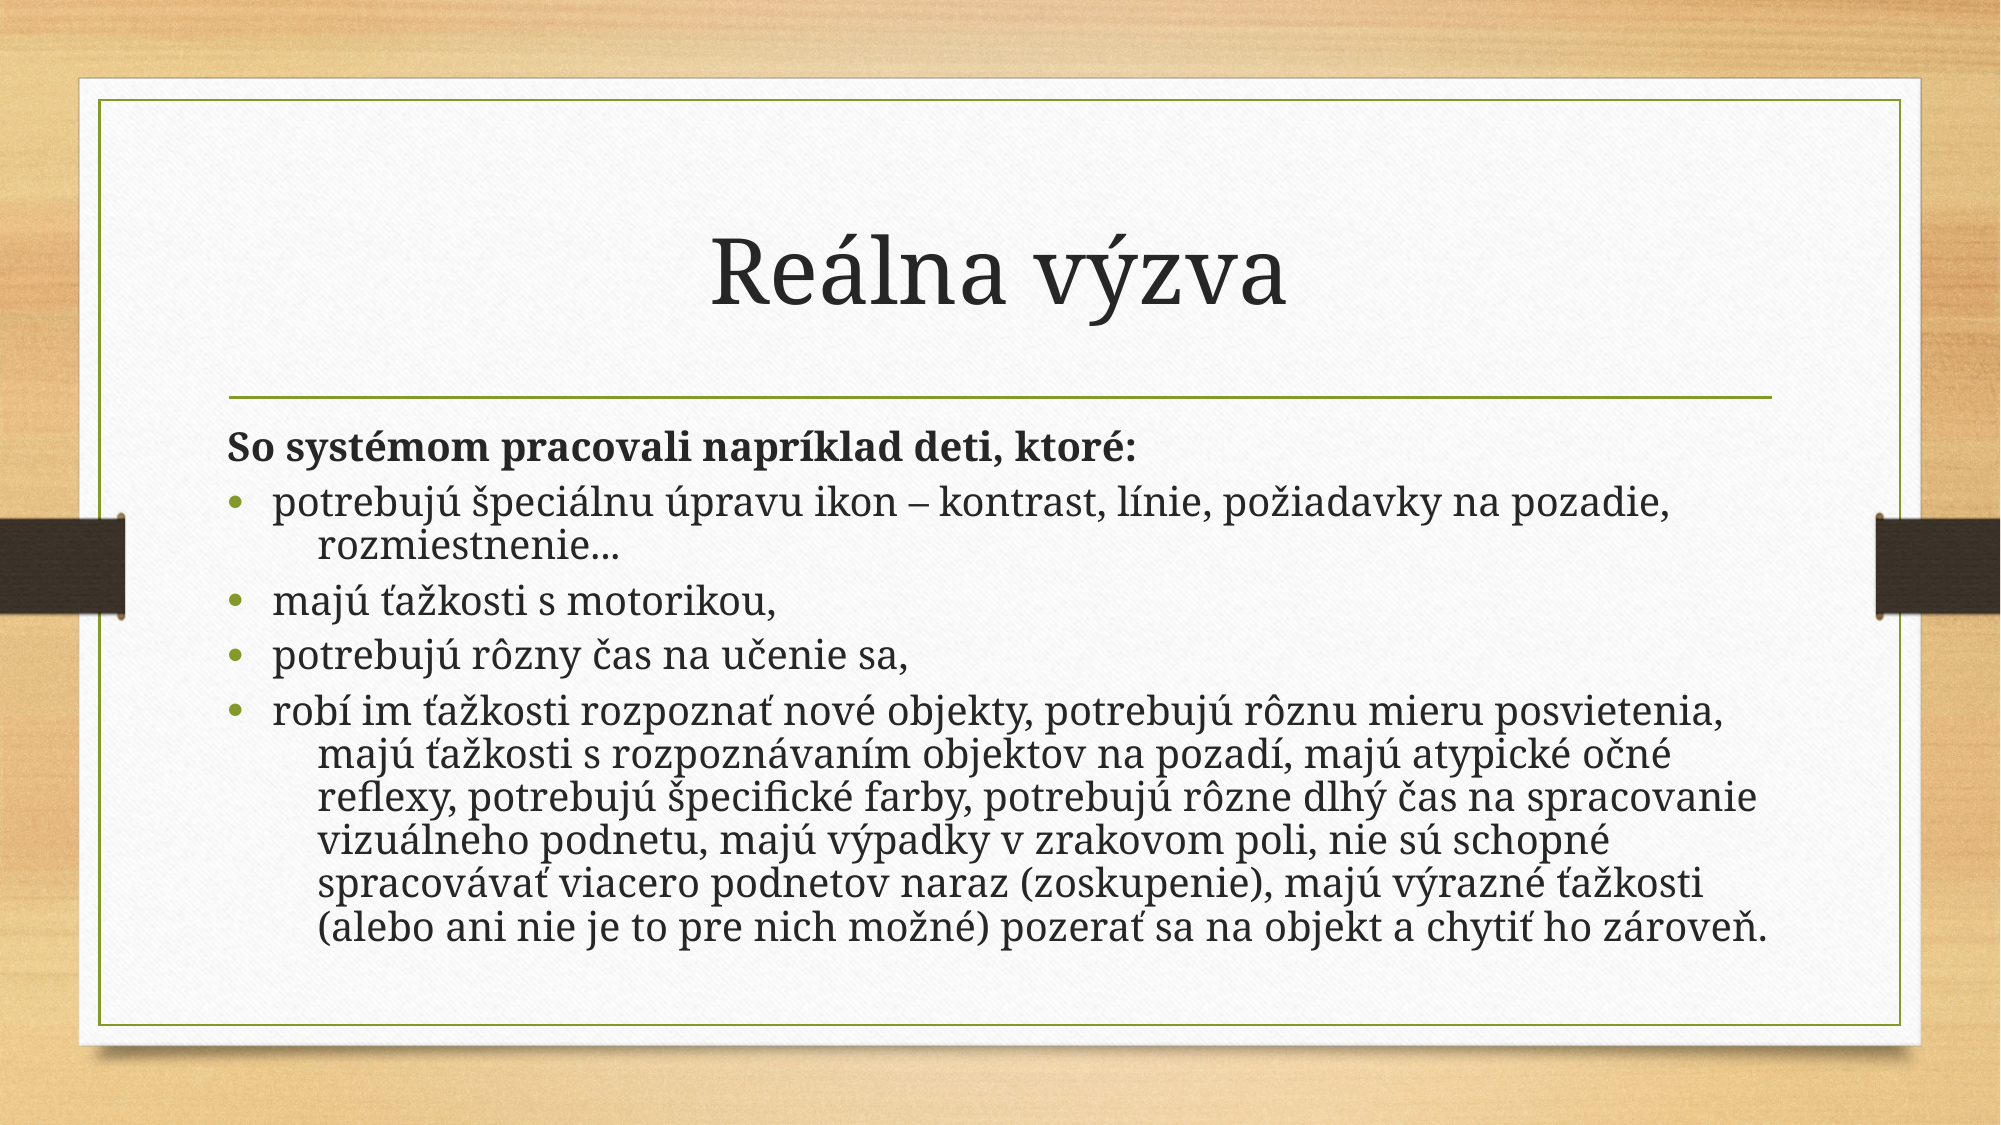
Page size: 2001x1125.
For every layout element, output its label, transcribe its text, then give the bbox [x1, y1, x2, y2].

title Reálna výzva [212, 161, 1788, 376]
list So systémom pracovali napríklad deti, ktoré: potrebujú špeciálnu úpravu ikon – kontrast, línie, požiadavky na pozadie, rozmiestnenie... majú ťažkosti s motorikou, potrebujú rôzny čas na učenie sa, robí im ťažkosti rozpoznať nové objekty, potrebujú rôznu mieru posvietenia, majú ťažkosti s rozpoznávaním objektov na pozadí, majú atypické očné reflexy, potrebujú špecifické farby, potrebujú rôzne dlhý čas na spracovanie vizuálneho podnetu, majú výpadky v zrakovom poli, nie sú schopné spracovávať viacero podnetov naraz (zoskupenie), majú výrazné ťažkosti (alebo ani nie je to pre nich možné) pozerať sa na objekt a chytiť ho zároveň. [212, 419, 1788, 964]
